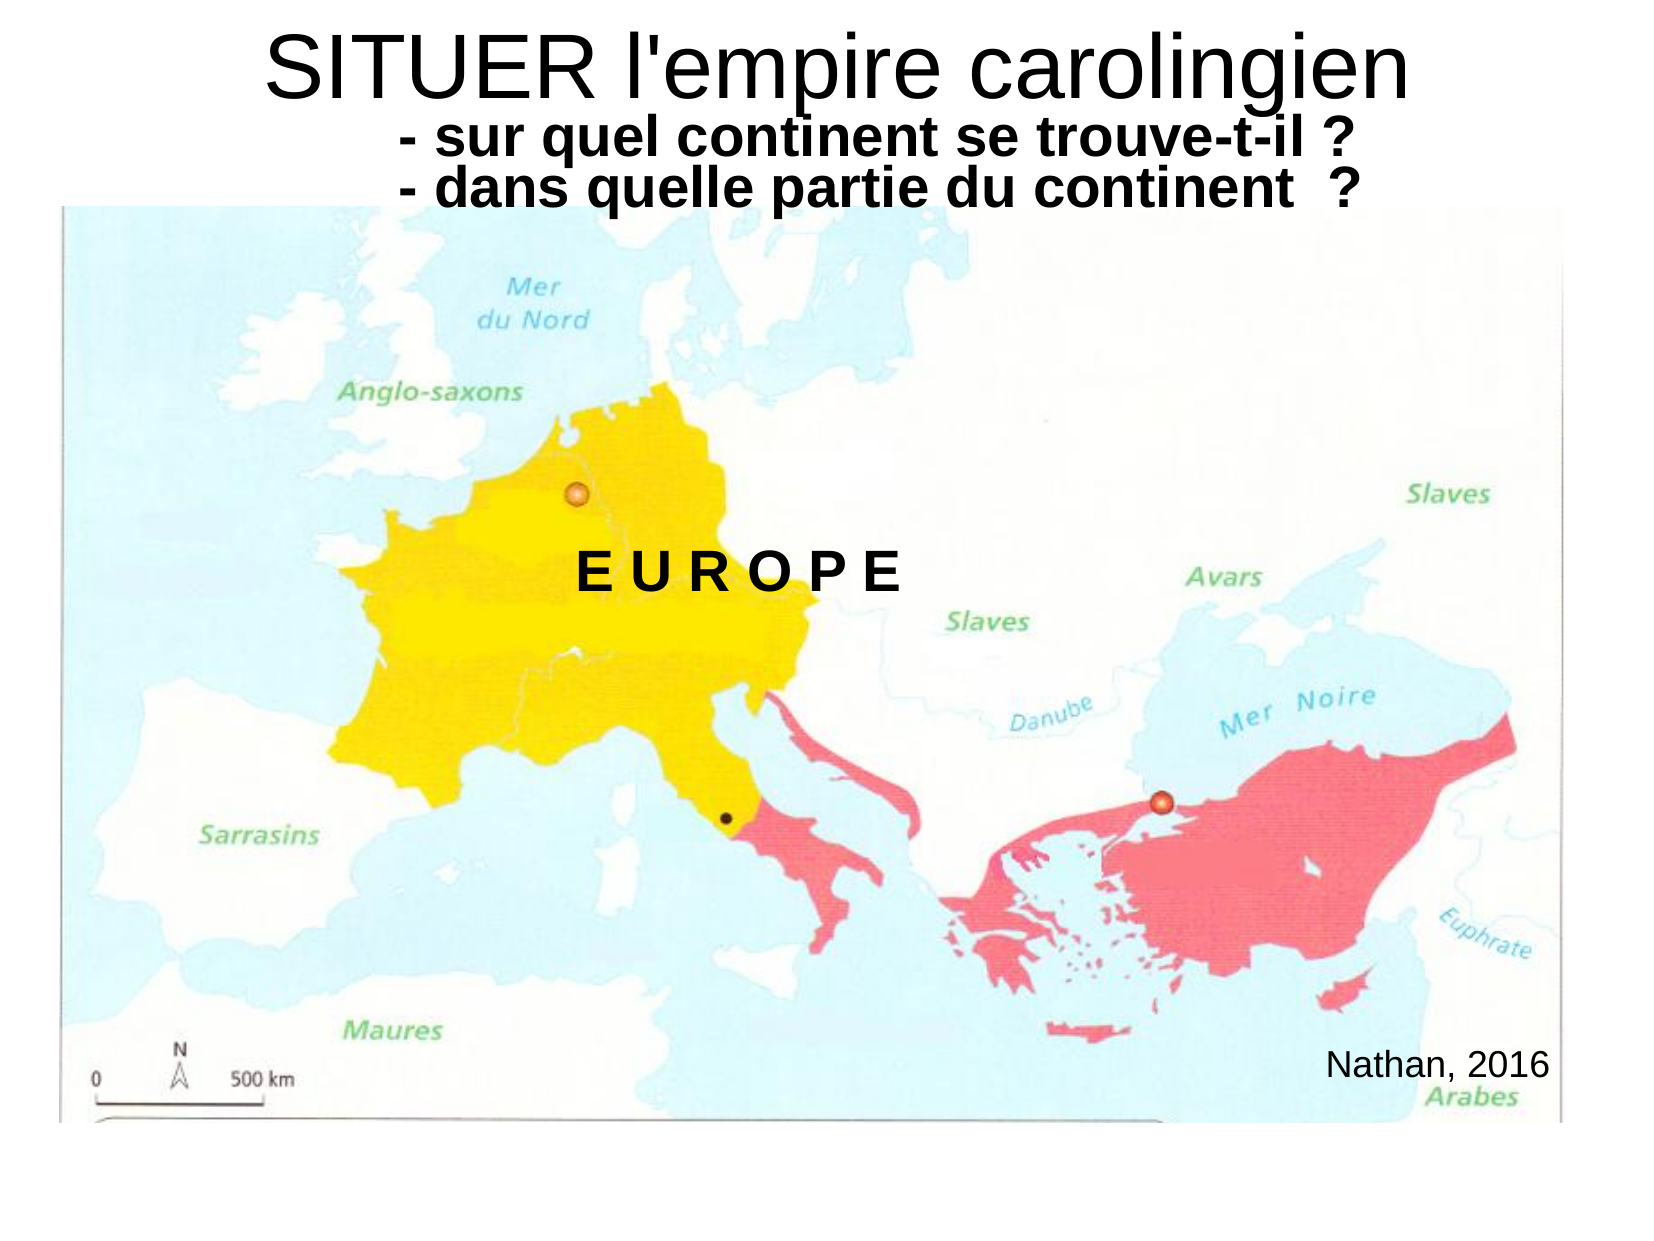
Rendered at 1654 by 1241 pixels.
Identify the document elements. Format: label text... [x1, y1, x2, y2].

text_box E U R O P E [561, 531, 1034, 613]
text_box - dans quelle partie du continent ? [383, 147, 1388, 229]
title SITUER l'empire carolingien [53, 15, 1625, 119]
text_box Nathan, 2016 [1181, 1035, 1565, 1093]
picture [59, 206, 1564, 1123]
text_box - sur quel continent se trouve-t-il ? [383, 95, 1388, 147]
